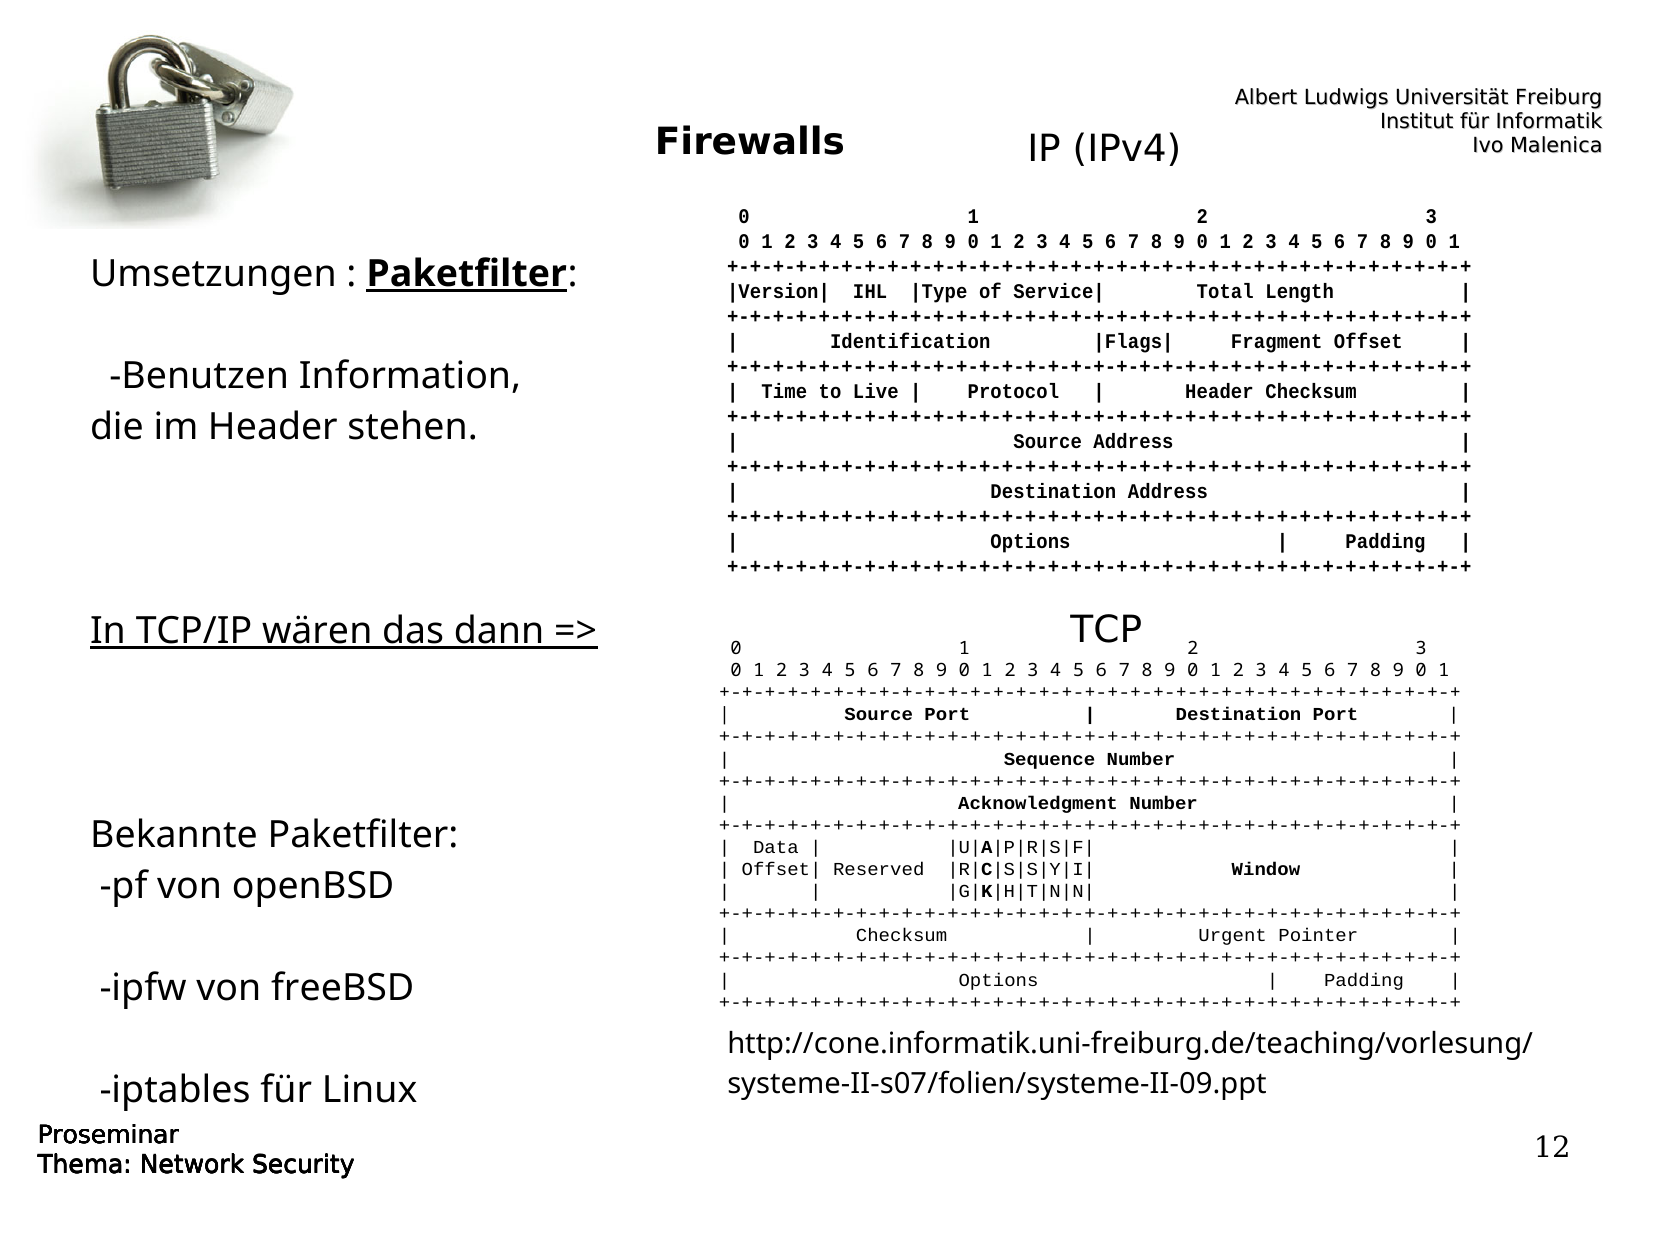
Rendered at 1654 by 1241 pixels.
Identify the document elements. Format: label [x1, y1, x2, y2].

picture [20, 23, 321, 229]
